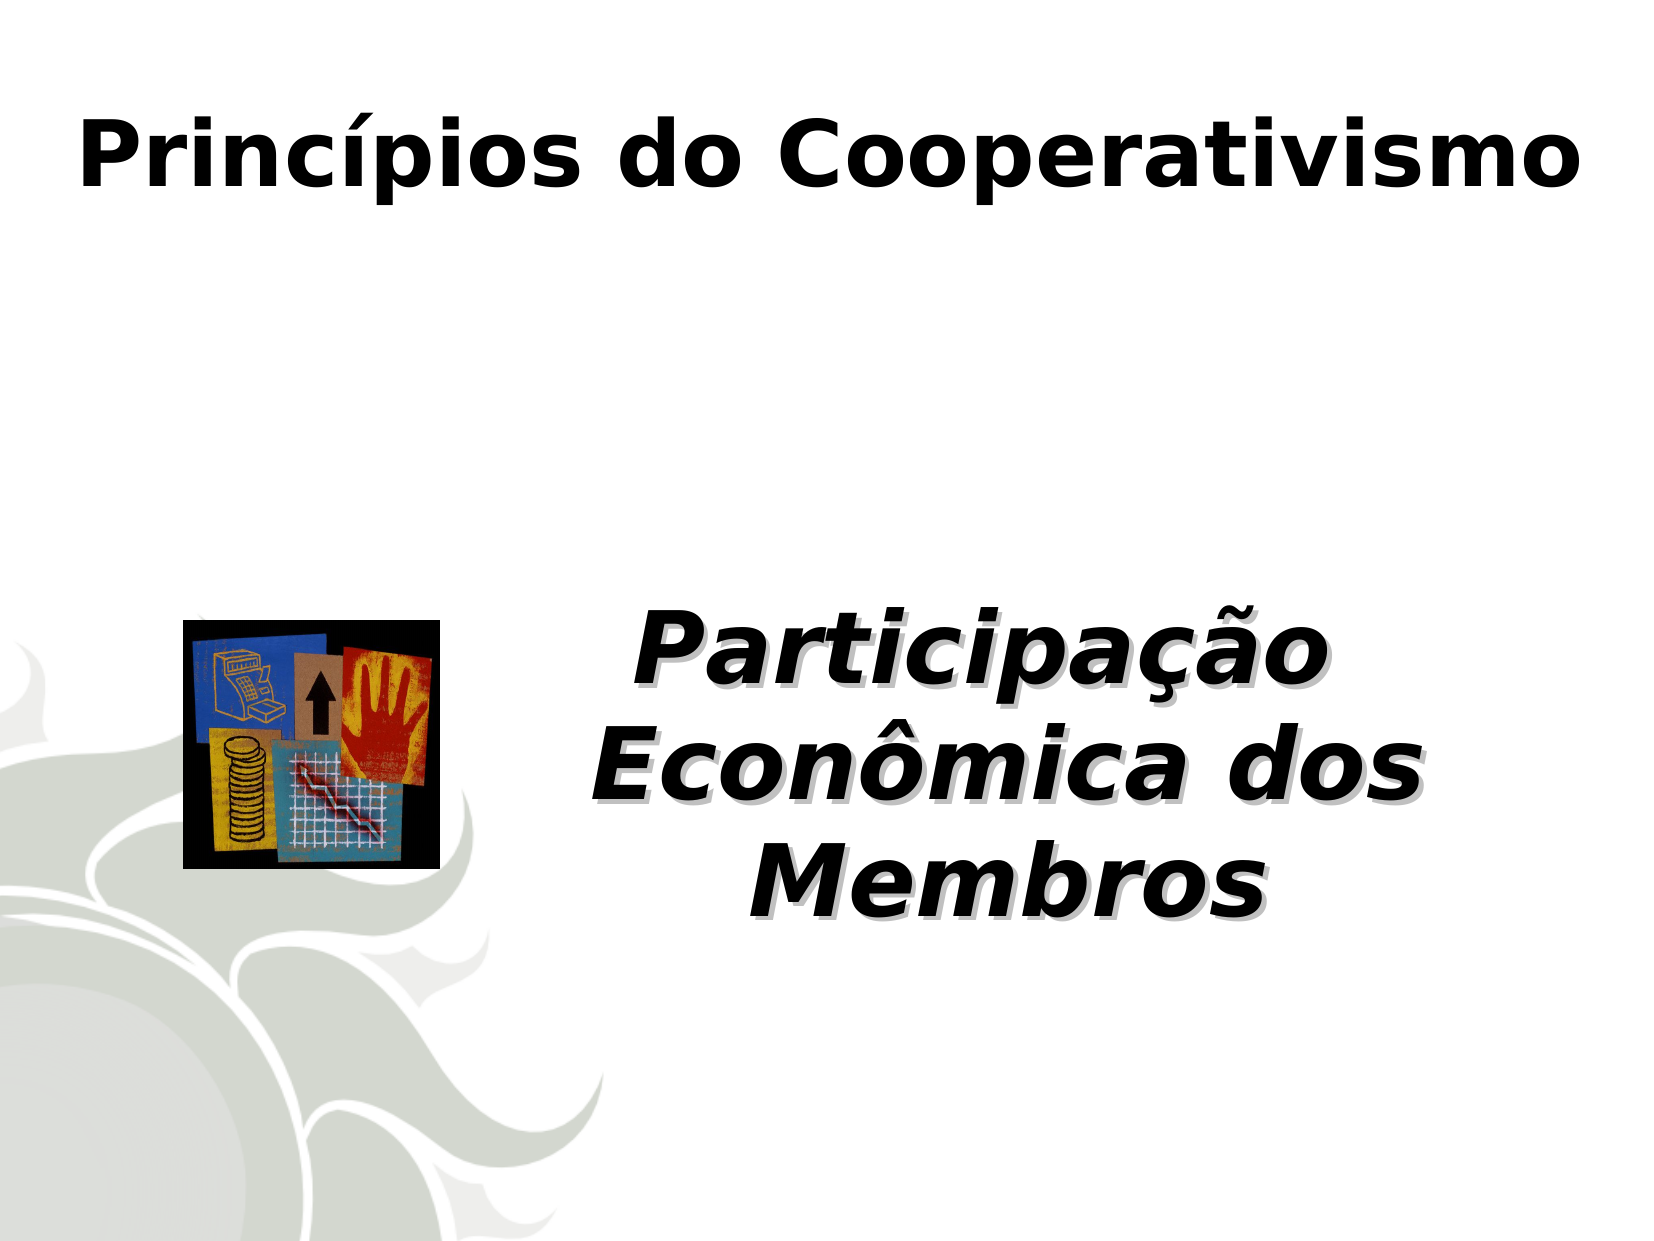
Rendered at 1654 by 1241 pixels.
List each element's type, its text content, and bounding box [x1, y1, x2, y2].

picture [0, 555, 644, 1241]
title Princípios do Cooperativismo [59, 51, 1602, 259]
list Participação Econômica dos Membros [472, 590, 1475, 940]
